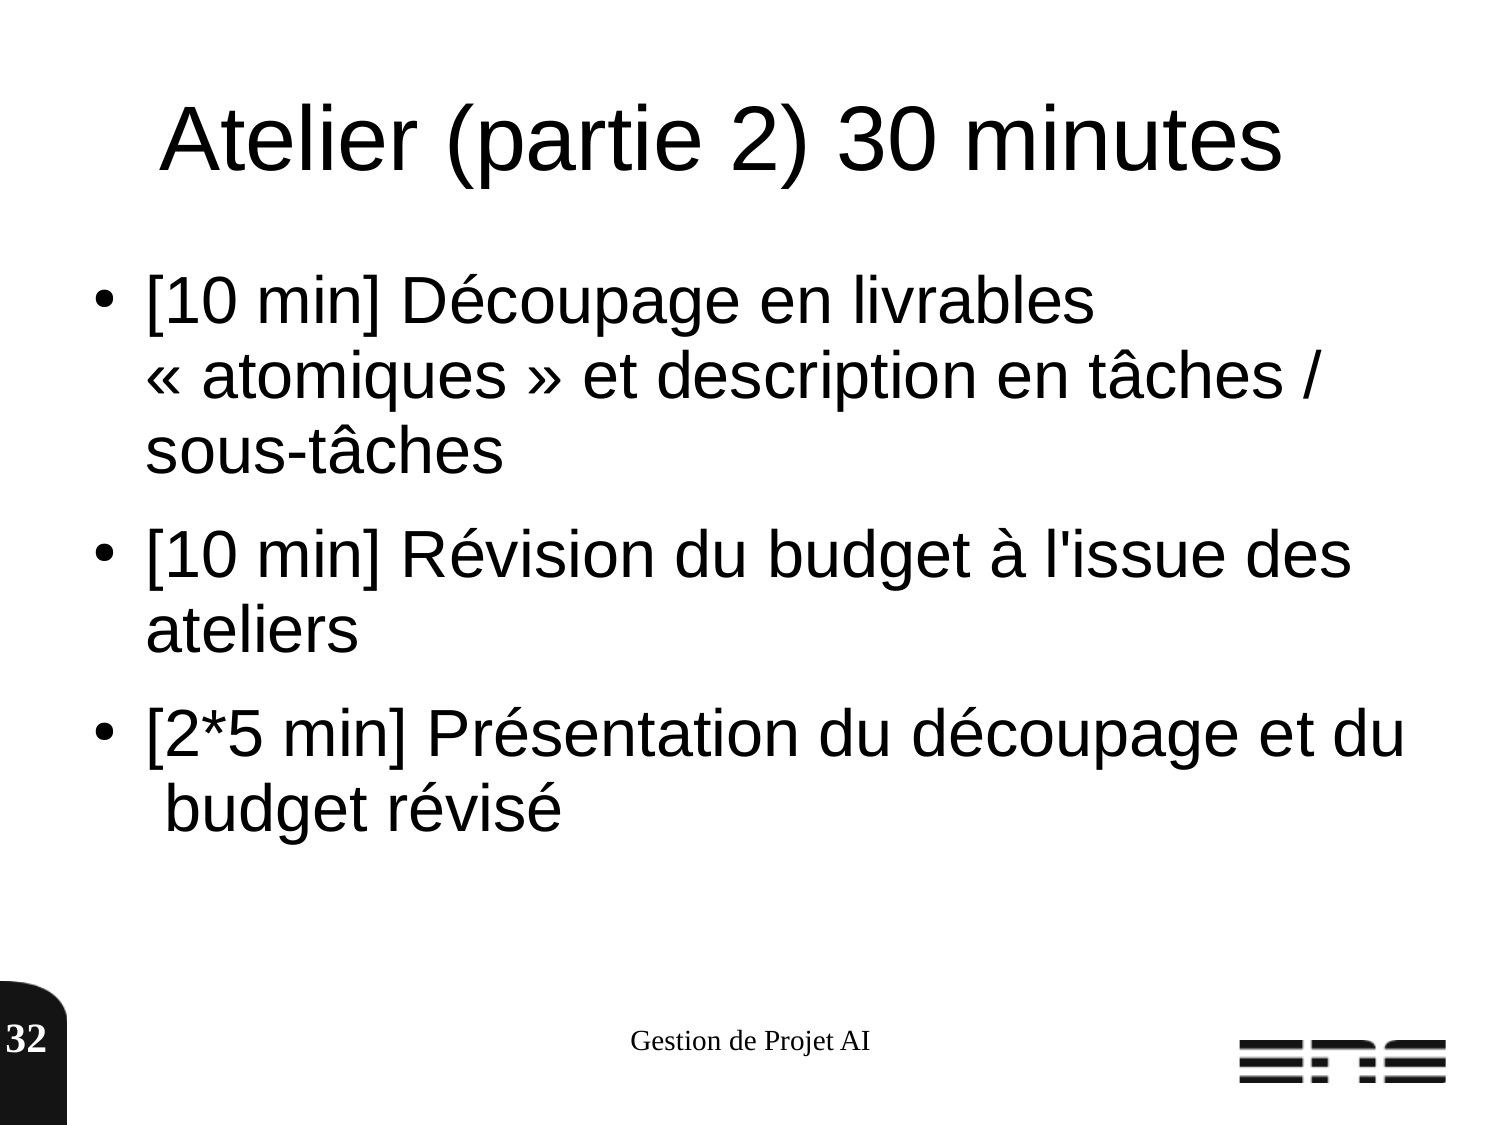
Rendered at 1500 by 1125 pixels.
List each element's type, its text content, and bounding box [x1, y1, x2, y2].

title Atelier (partie 2) 30 minutes [75, 44, 1425, 233]
list [10 min] Découpage en livrables « atomiques » et description en tâches / sous-tâches [10 min] Révision du budget à l'issue des ateliers [2*5 min] Présentation du découpage et du budget révisé [75, 263, 1425, 916]
